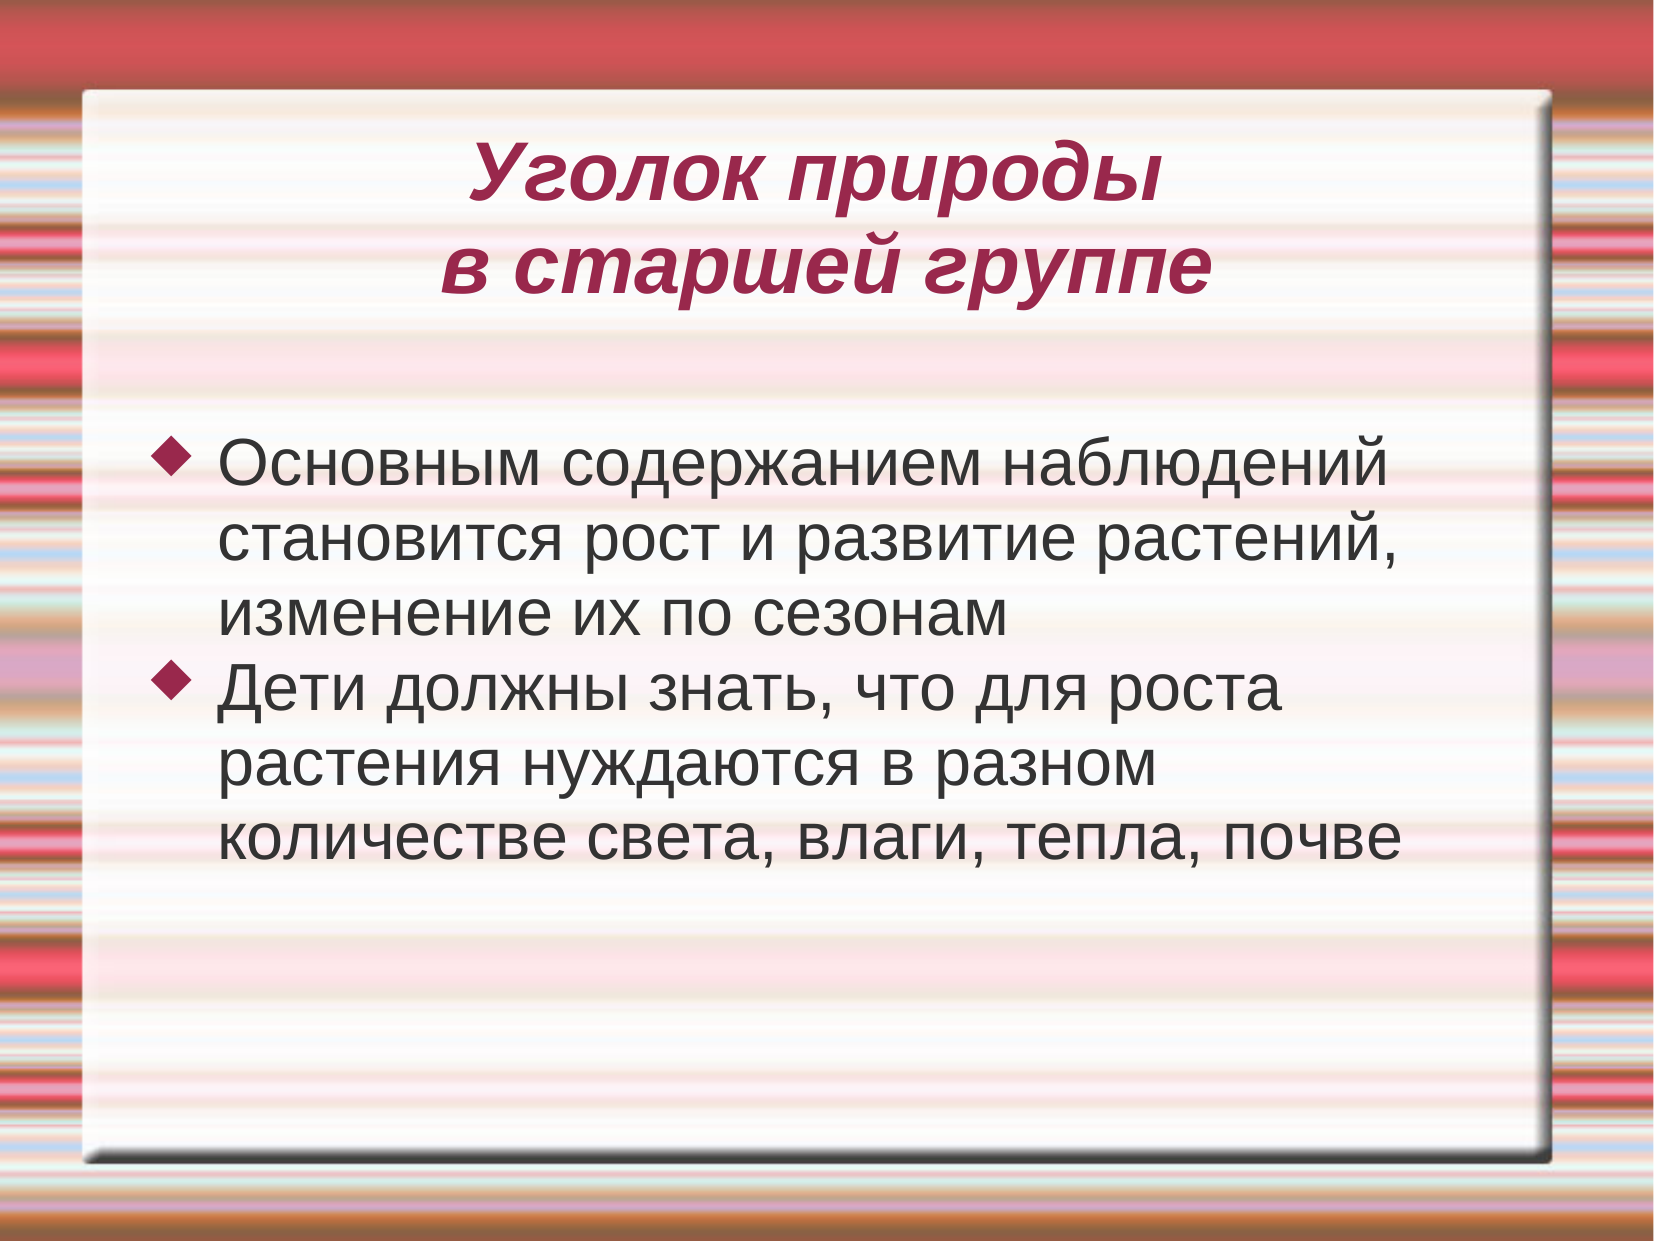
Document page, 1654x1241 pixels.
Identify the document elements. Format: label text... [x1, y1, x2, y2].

title Уголок природы в старшей группе [121, 114, 1534, 322]
picture [0, 0, 1654, 1241]
list Основным содержанием наблюдений становится рост и развитие растений, изменение их по сезонам Дети должны знать, что для роста растения нуждаются в разном количестве света, влаги, тепла, почве [134, 350, 1516, 1118]
